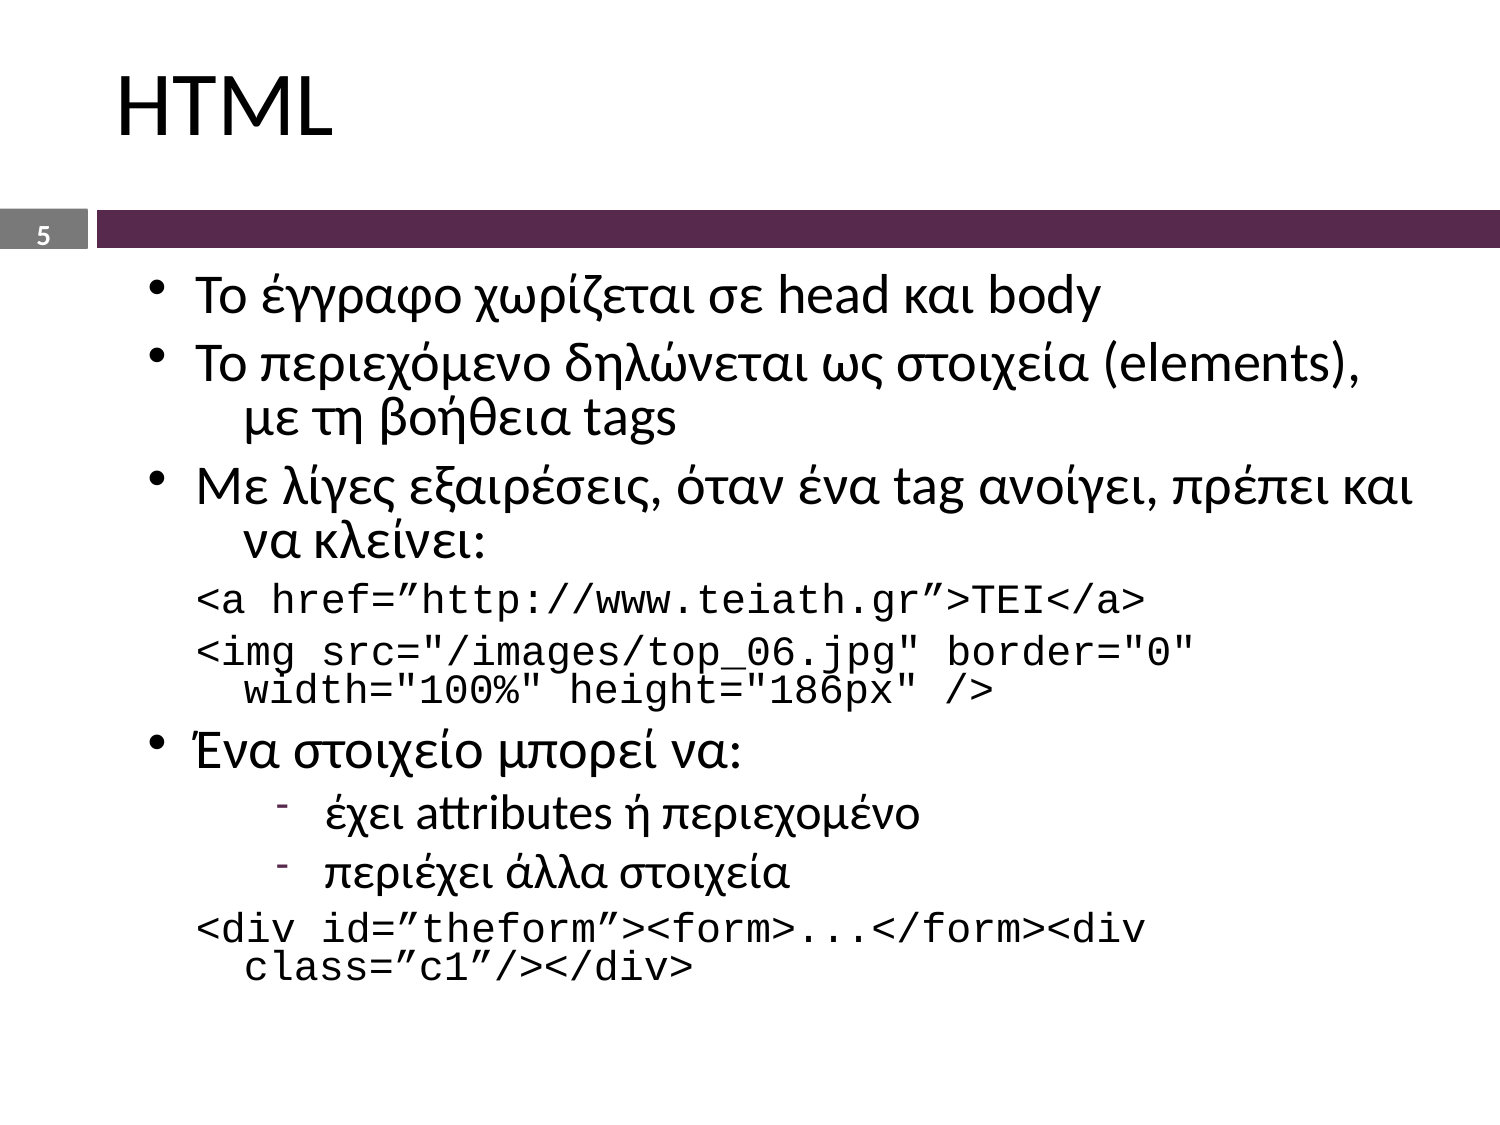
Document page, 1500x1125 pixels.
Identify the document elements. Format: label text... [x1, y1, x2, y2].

title HTML [100, 19, 1438, 182]
text_box [0, 208, 88, 249]
list Το έγγραφο χωρίζεται σε head και body Το περιεχόμενο δηλώνεται ως στοιχεία (elements), με τη βοήθεια tags Με λίγες εξαιρέσεις, όταν ένα tag ανοίγει, πρέπει και να κλείνει: <a href=”http://www.teiath.gr”>TEI</a> <img src="/images/top_06.jpg" border="0" width="100%" height="186px" /> Ένα στοιχείο μπορεί να: έχει attributes ή περιεχομένο περιέχει άλλα στοιχεία <div id=”theform”><form>...</form><div class=”c1”/></div> [100, 262, 1438, 1000]
